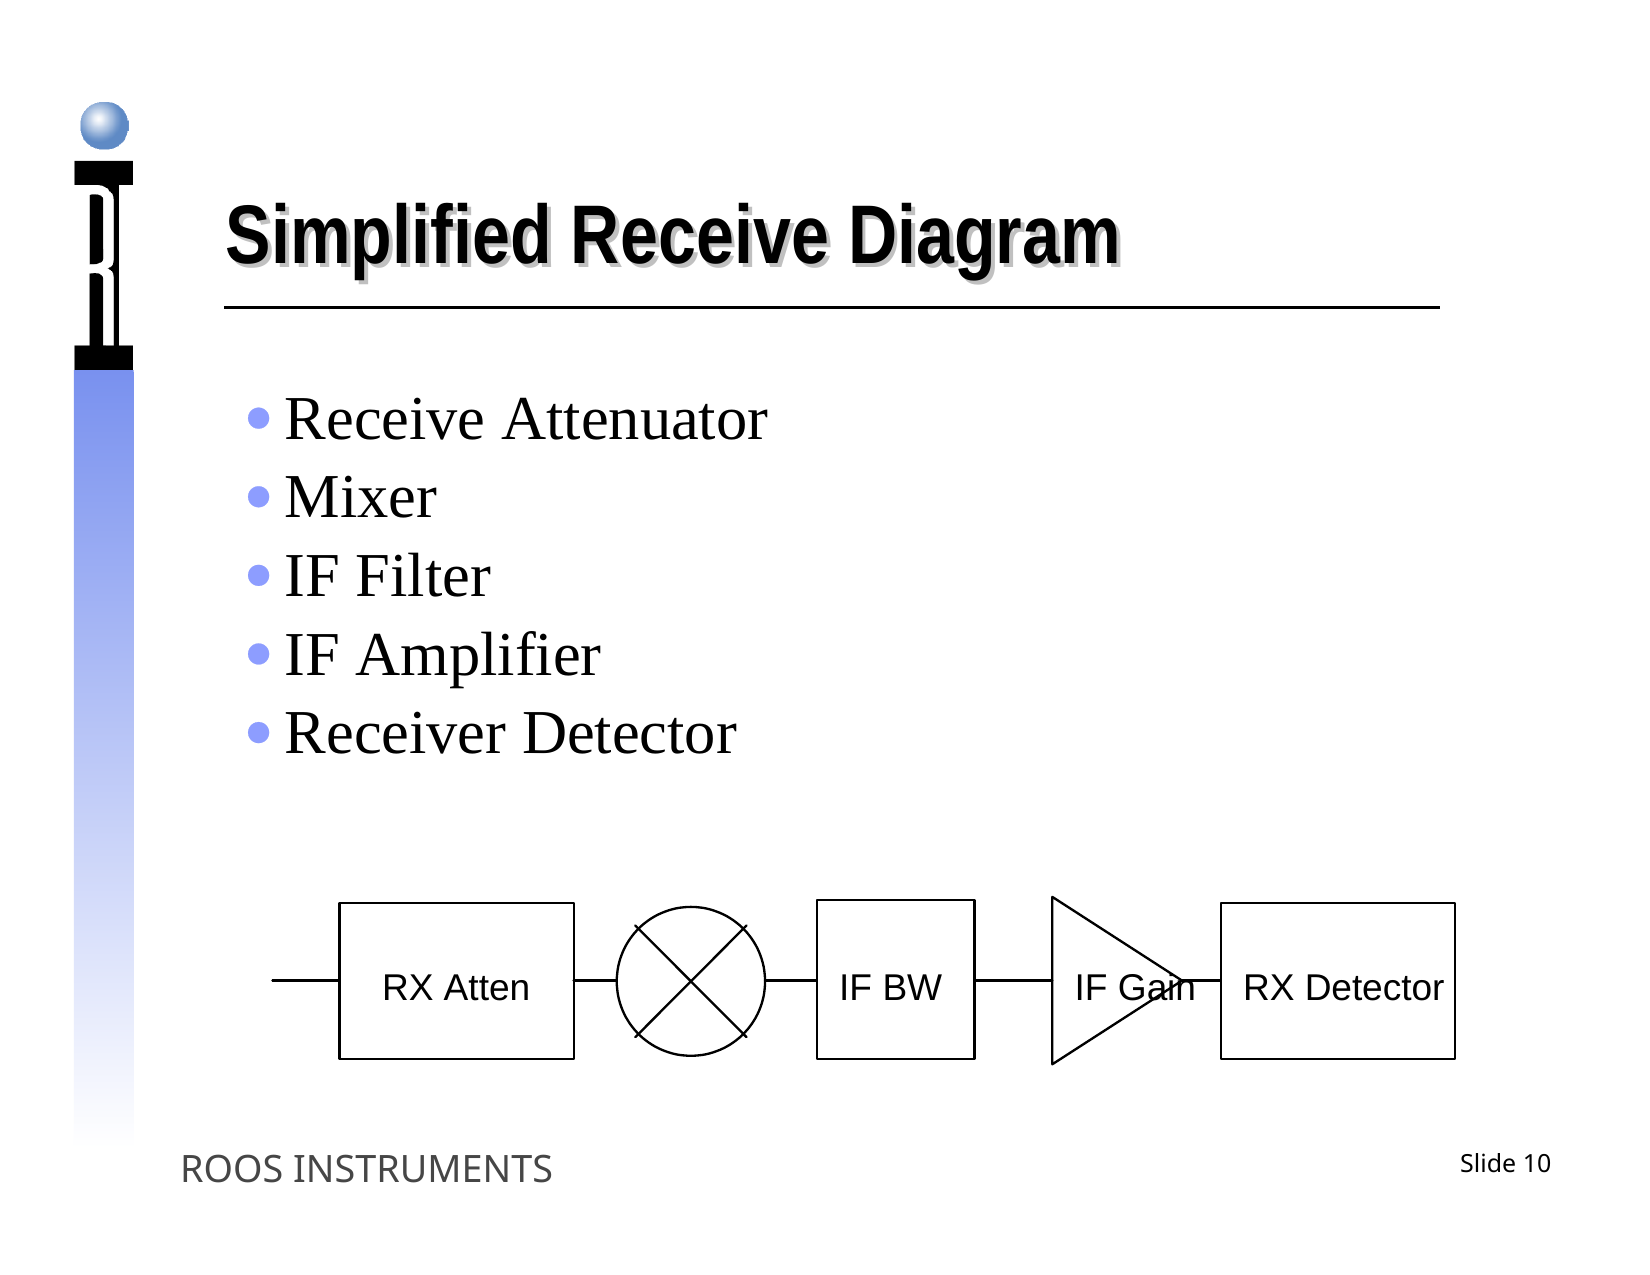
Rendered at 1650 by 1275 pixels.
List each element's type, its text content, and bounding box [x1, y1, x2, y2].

text_box Receive Attenuator Mixer IF Filter IF Amplifier Receiver Detector [232, 383, 1456, 771]
picture [270, 886, 1468, 1075]
text_box Simplified Receive Diagram [225, 99, 1447, 284]
